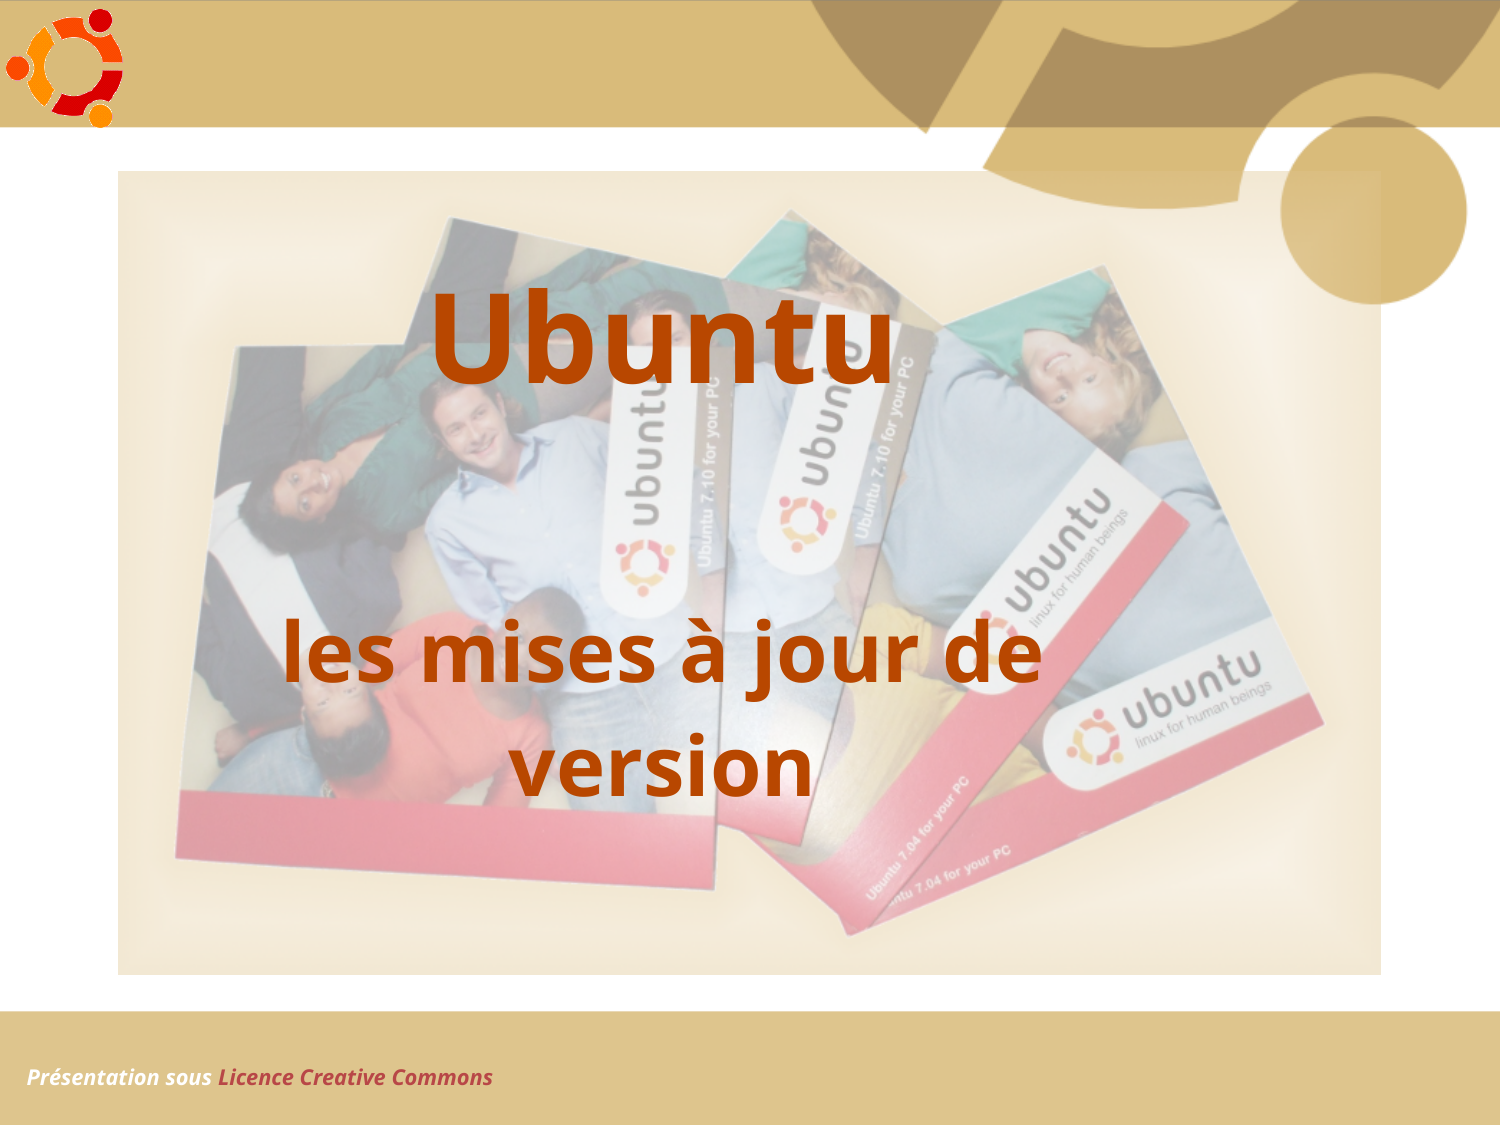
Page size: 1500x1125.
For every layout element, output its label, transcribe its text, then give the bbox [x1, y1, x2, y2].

picture [0, 0, 1500, 975]
title Ubuntu les mises à jour de version [265, 271, 1241, 798]
